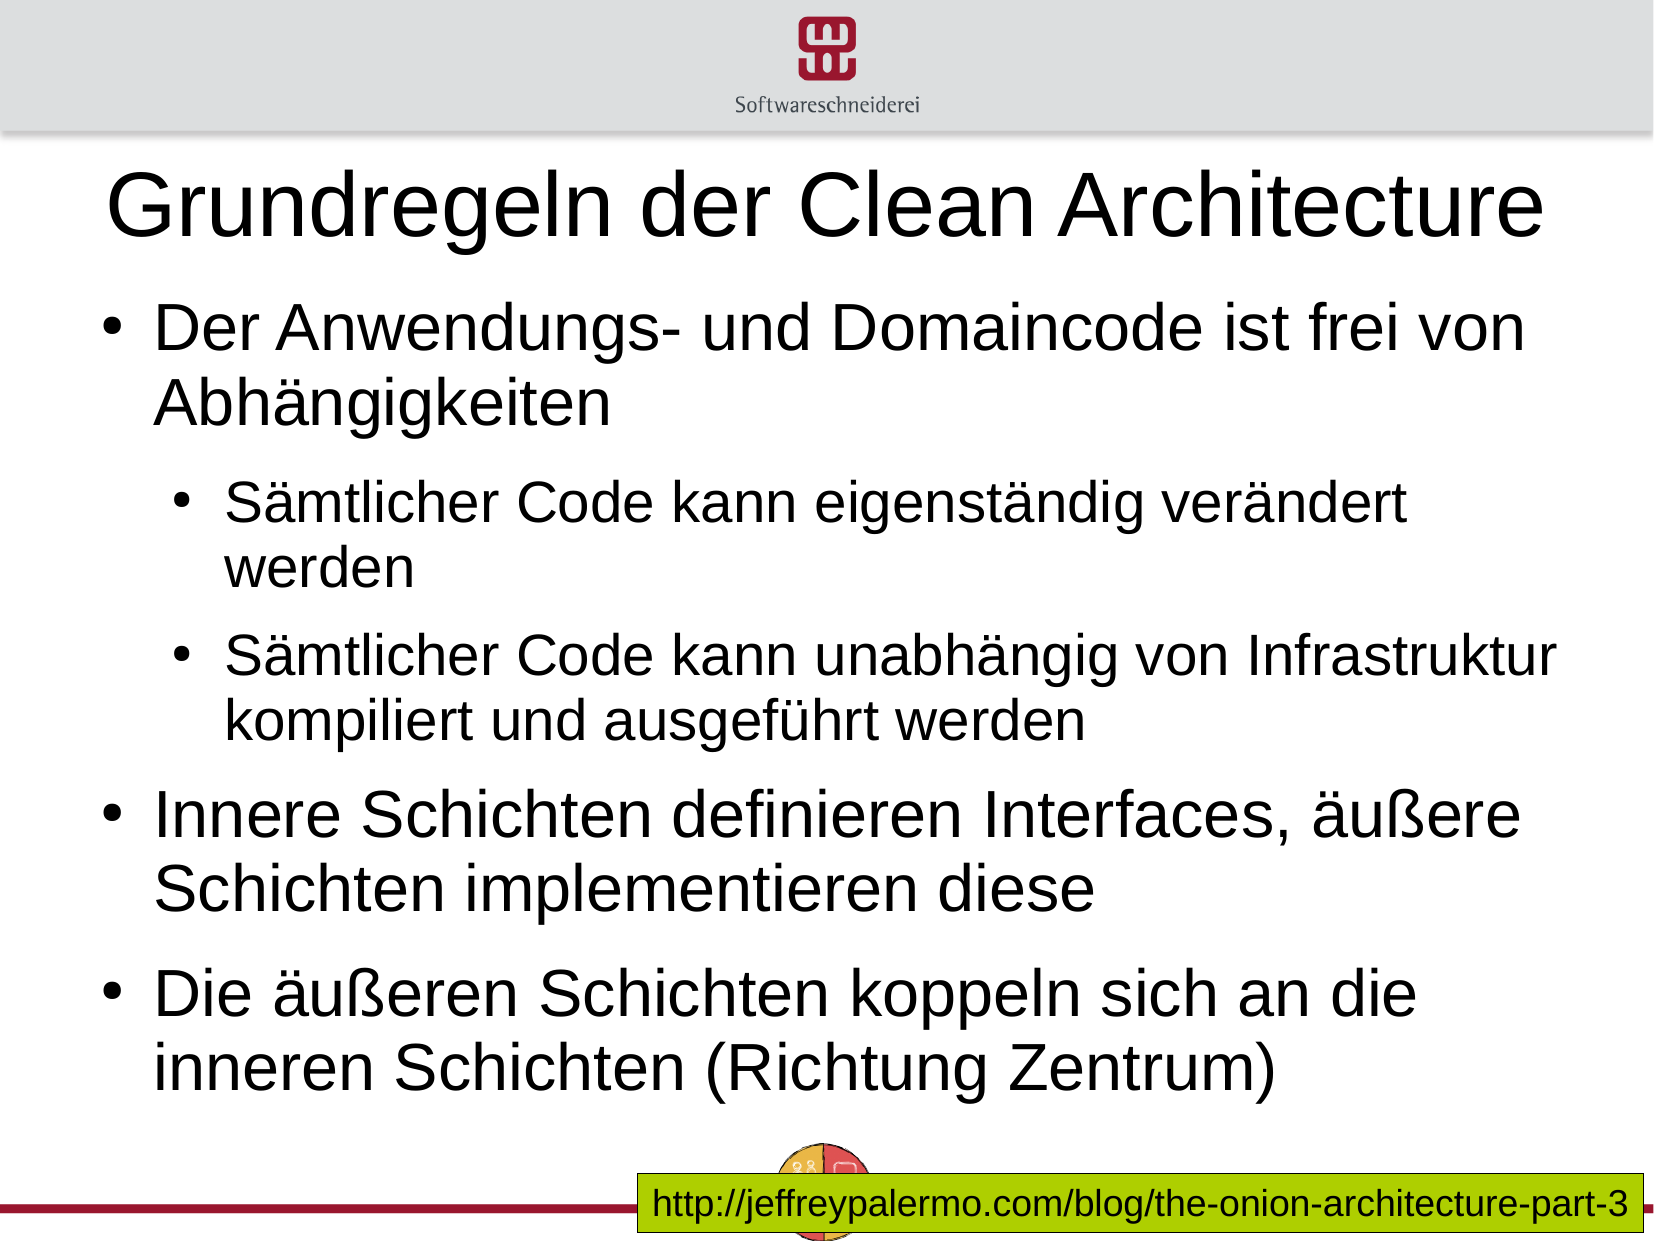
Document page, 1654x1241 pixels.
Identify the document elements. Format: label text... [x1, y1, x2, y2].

text_box http://jeffreypalermo.com/blog/the-onion-architecture-part-3 [637, 1173, 1644, 1233]
title Grundregeln der Clean Architecture [82, 147, 1571, 257]
list Der Anwendungs- und Domaincode ist frei von Abhängigkeiten Sämtlicher Code kann eigenständig verändert werden Sämtlicher Code kann unabhängig von Infrastruktur kompiliert und ausgeführt werden Innere Schichten definieren Interfaces, äußere Schichten implementieren diese Die äußeren Schichten koppeln sich an die inneren Schichten (Richtung Zentrum) [82, 290, 1571, 1105]
picture [0, 0, 1654, 1241]
